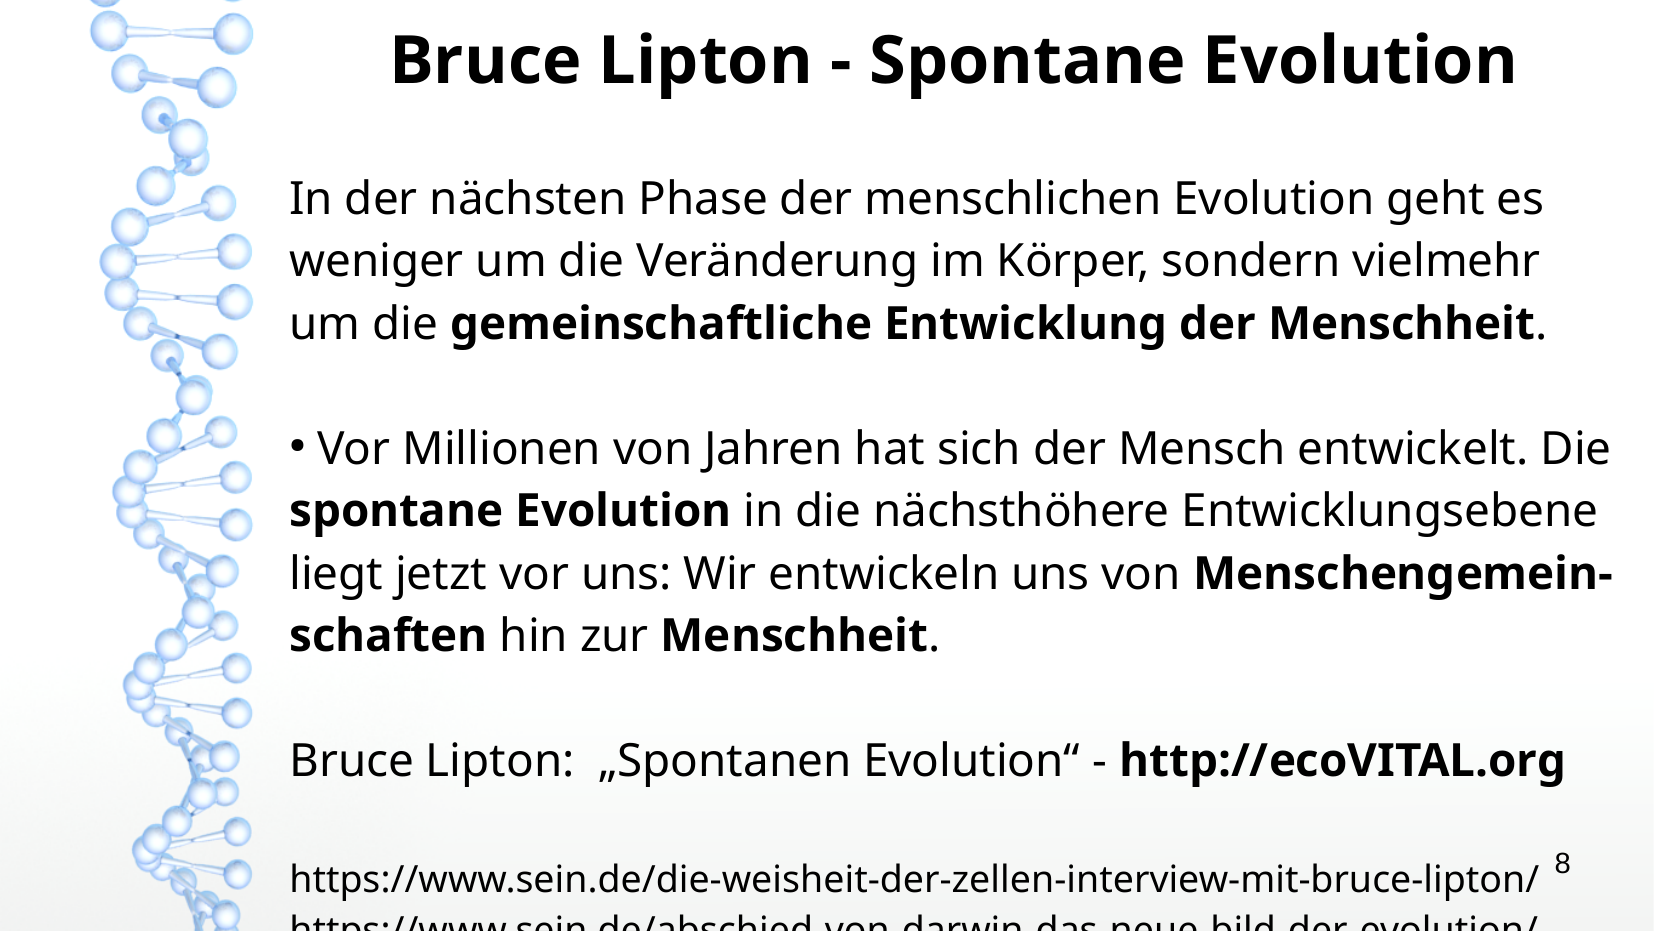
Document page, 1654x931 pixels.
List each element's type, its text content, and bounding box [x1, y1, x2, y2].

subtitle Bruce Lipton - Spontane Evolution In der nächsten Phase der menschlichen Evolution geht es weniger um die Veränderung im Körper, sondern vielmehr um die gemeinschaftliche Entwicklung der Menschheit. Vor Millionen von Jahren hat sich der Mensch entwickelt. Die spontane Evolution in die nächsthöhere Entwicklungsebene liegt jetzt vor uns: Wir entwickeln uns von Menschengemein- schaften hin zur Menschheit. Bruce Lipton: „Spontanen Evolution“ - http://ecoVITAL.org https://www.sein.de/die-weisheit-der-zellen-interview-mit-bruce-lipton/ https://www.sein.de/abschied-von-darwin-das-neue-bild-der-evolution/ [289, 94, 1619, 873]
picture [346, 925, 356, 931]
picture [1293, 925, 1303, 931]
picture [571, 925, 581, 931]
picture [683, 925, 693, 931]
picture [1507, 925, 1517, 931]
picture [1041, 925, 1051, 931]
picture [849, 925, 860, 931]
picture [1217, 925, 1227, 931]
picture [796, 925, 806, 931]
picture [1405, 925, 1416, 931]
picture [1007, 925, 1017, 931]
picture [873, 925, 883, 931]
picture [603, 925, 613, 931]
picture [1365, 925, 1375, 931]
picture [0, 0, 1654, 931]
picture [1317, 925, 1327, 931]
picture [1484, 925, 1495, 931]
picture [296, 925, 306, 931]
picture [626, 925, 636, 931]
picture [1183, 925, 1193, 931]
picture [907, 925, 917, 931]
picture [1138, 925, 1148, 931]
picture [742, 925, 752, 931]
picture [539, 925, 549, 931]
picture [774, 925, 784, 931]
picture [1116, 925, 1126, 931]
picture [1258, 925, 1268, 931]
